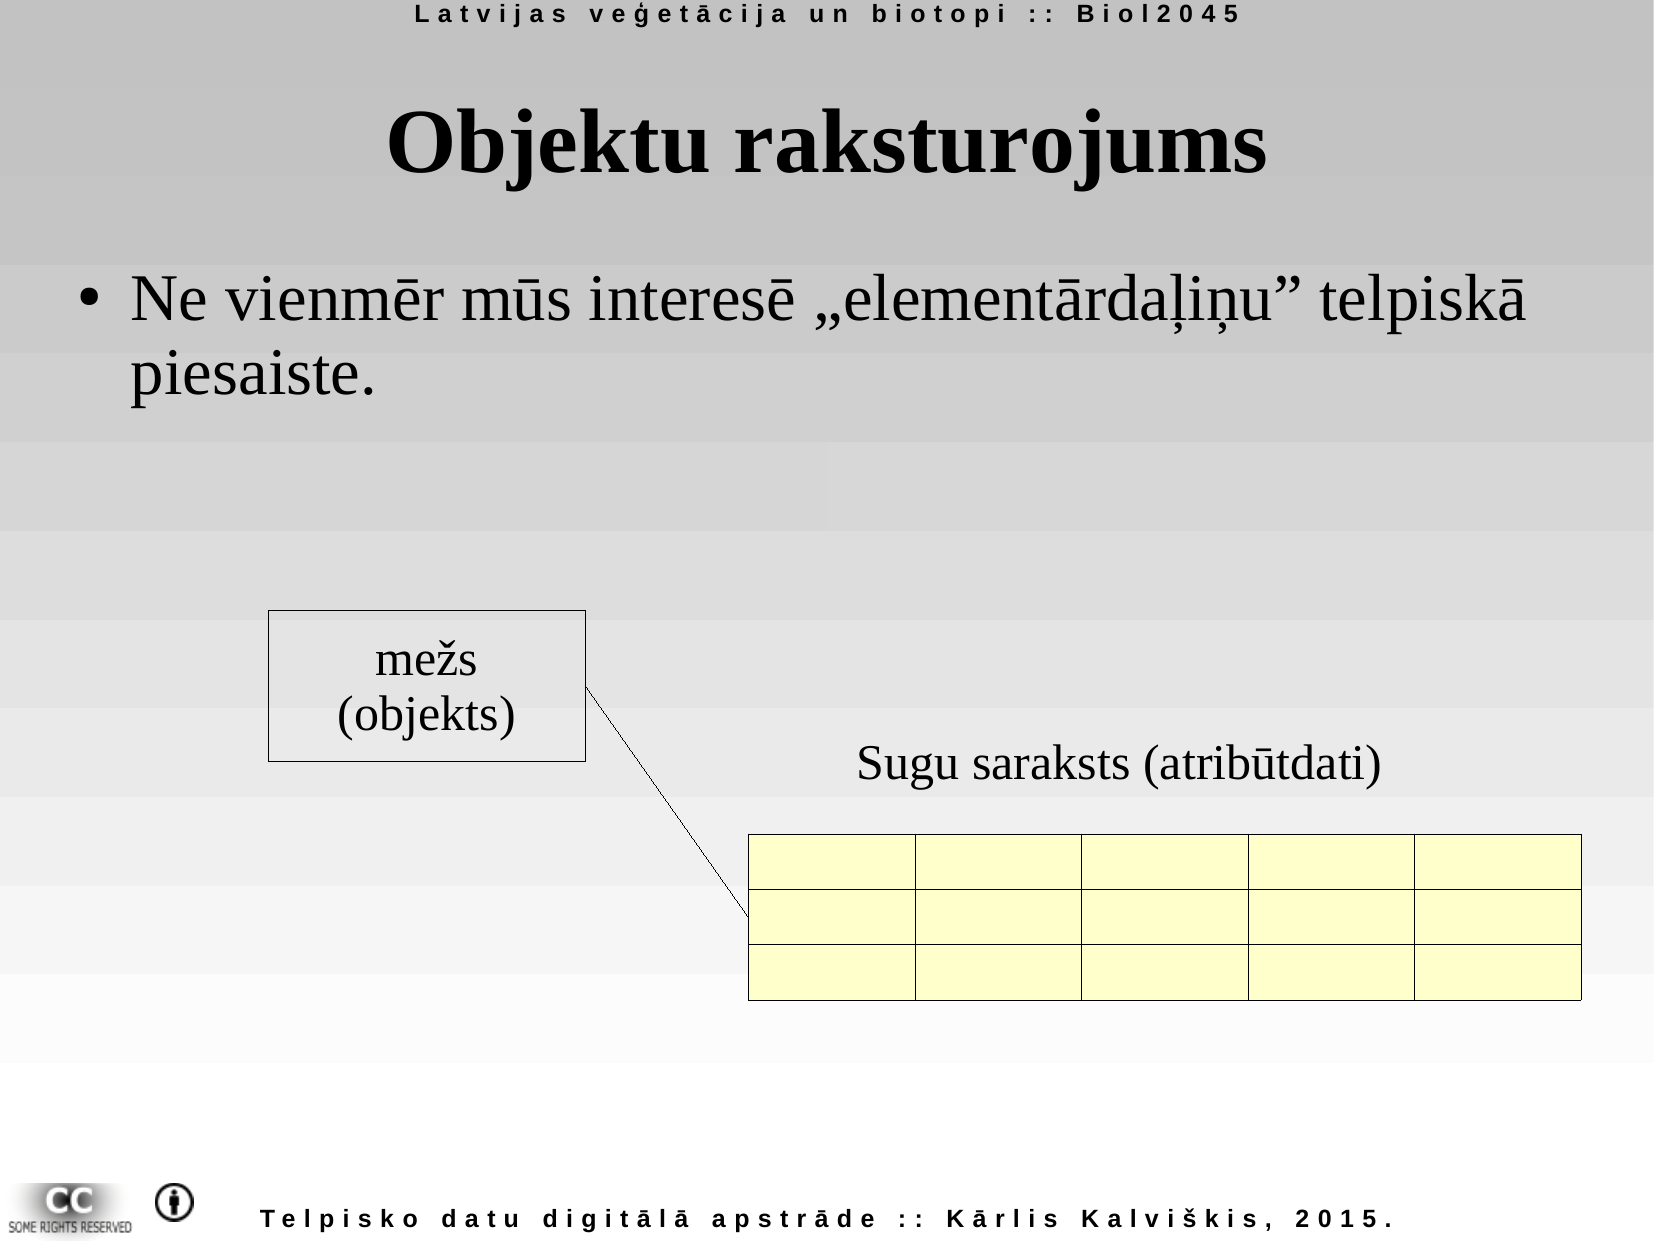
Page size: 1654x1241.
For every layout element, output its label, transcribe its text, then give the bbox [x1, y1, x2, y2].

table_cell [1082, 945, 1248, 1000]
table_cell [916, 945, 1081, 1000]
table_header [1415, 835, 1581, 889]
title Objektu raksturojums [59, 37, 1596, 246]
table_cell [1249, 890, 1414, 944]
table_header [1082, 835, 1248, 889]
table_cell [1249, 945, 1414, 1000]
table_cell [1415, 945, 1581, 1000]
table_header [1249, 835, 1414, 889]
text_box Sugu saraksts (atribūtdati) [856, 734, 1384, 791]
table_cell [916, 890, 1081, 944]
table_header [916, 835, 1081, 889]
table_cell [749, 890, 915, 944]
text_box mežs (objekts) [268, 610, 586, 762]
table_cell [749, 945, 915, 1000]
picture [0, 0, 1654, 1241]
table_header [749, 835, 915, 889]
table_cell [1082, 890, 1248, 944]
list Ne vienmēr mūs interesē „elementārdaļiņu” telpiskā piesaiste. [59, 261, 1596, 1175]
table_cell [1415, 890, 1581, 944]
